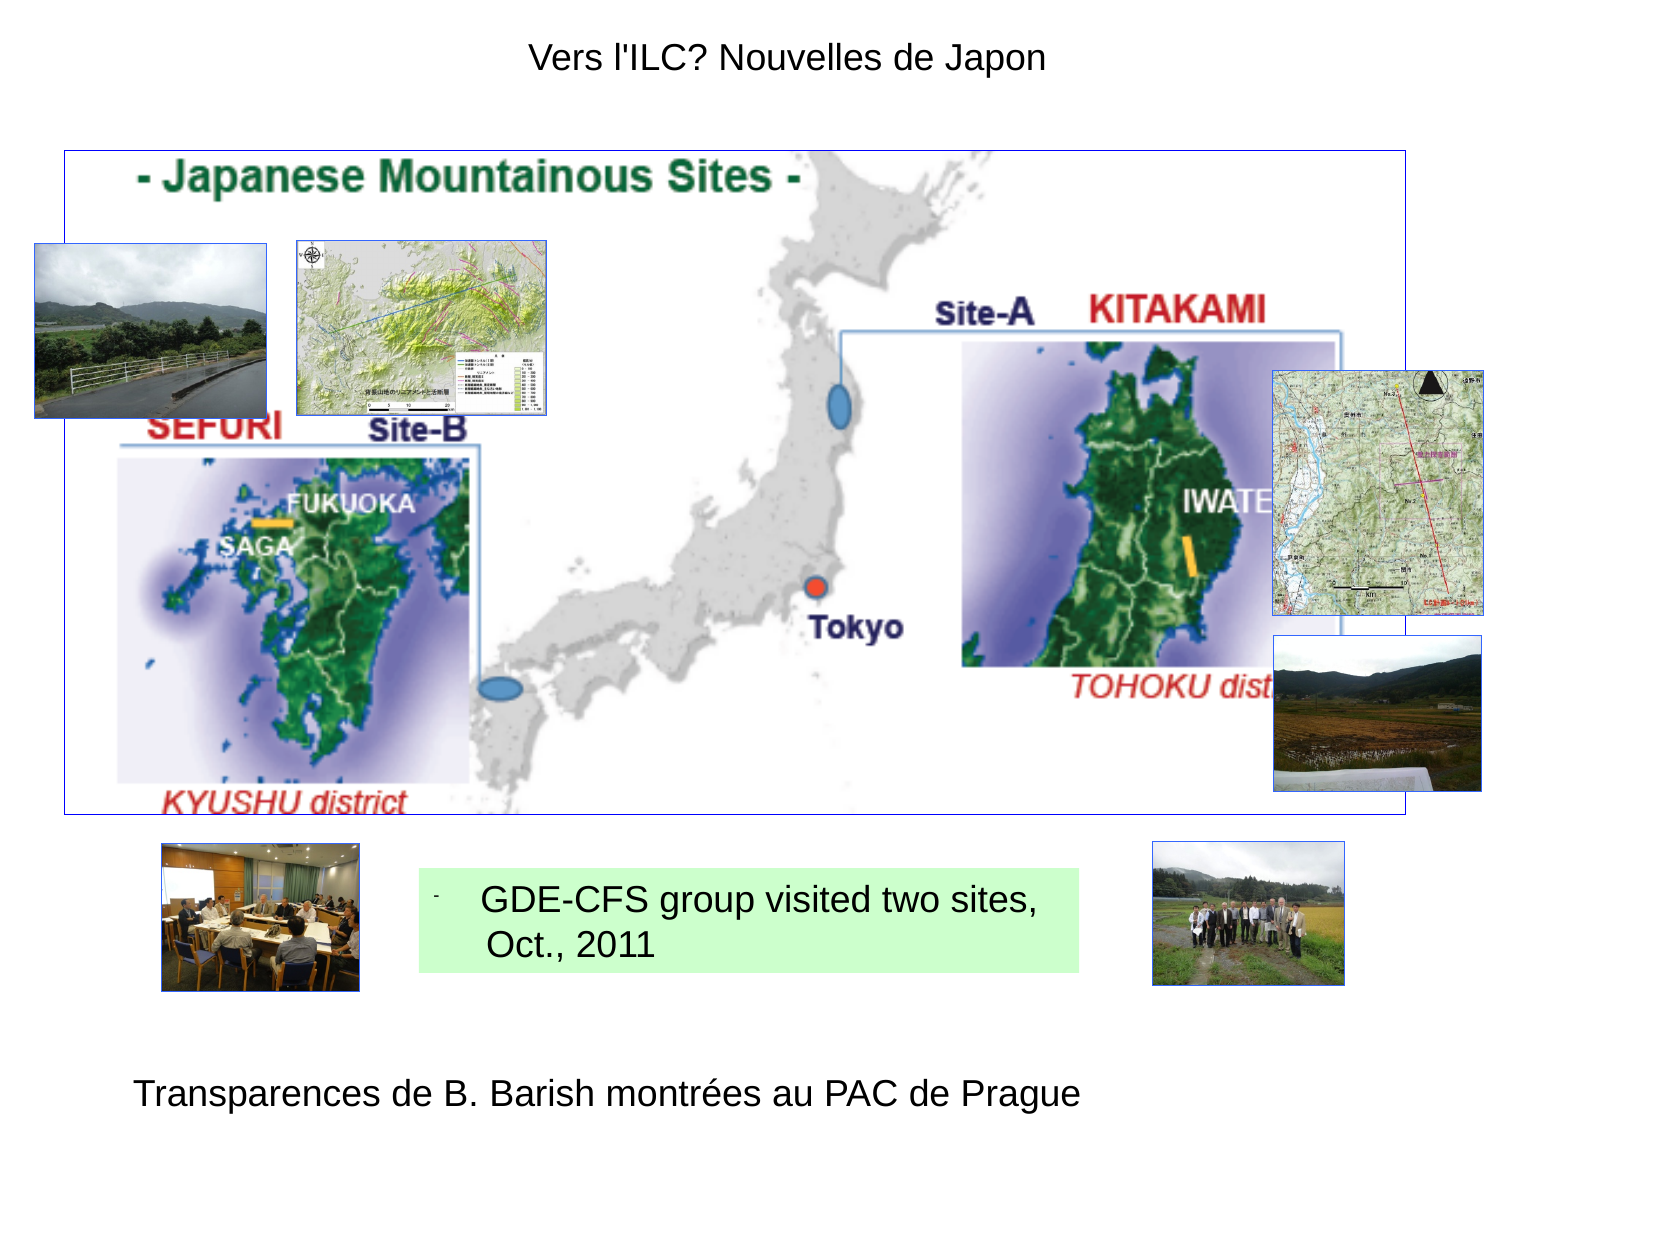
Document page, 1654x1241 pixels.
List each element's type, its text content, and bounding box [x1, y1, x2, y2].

text_box Vers l'ILC? Nouvelles de Japon [513, 29, 1063, 87]
picture [1152, 841, 1345, 986]
picture [161, 843, 360, 992]
text_box Transparences de B. Barish montrées au PAC de Prague [118, 1065, 1099, 1123]
picture [34, 150, 1484, 815]
text_box GDE-CFS group visited two sites, Oct., 2011 [418, 868, 1080, 973]
